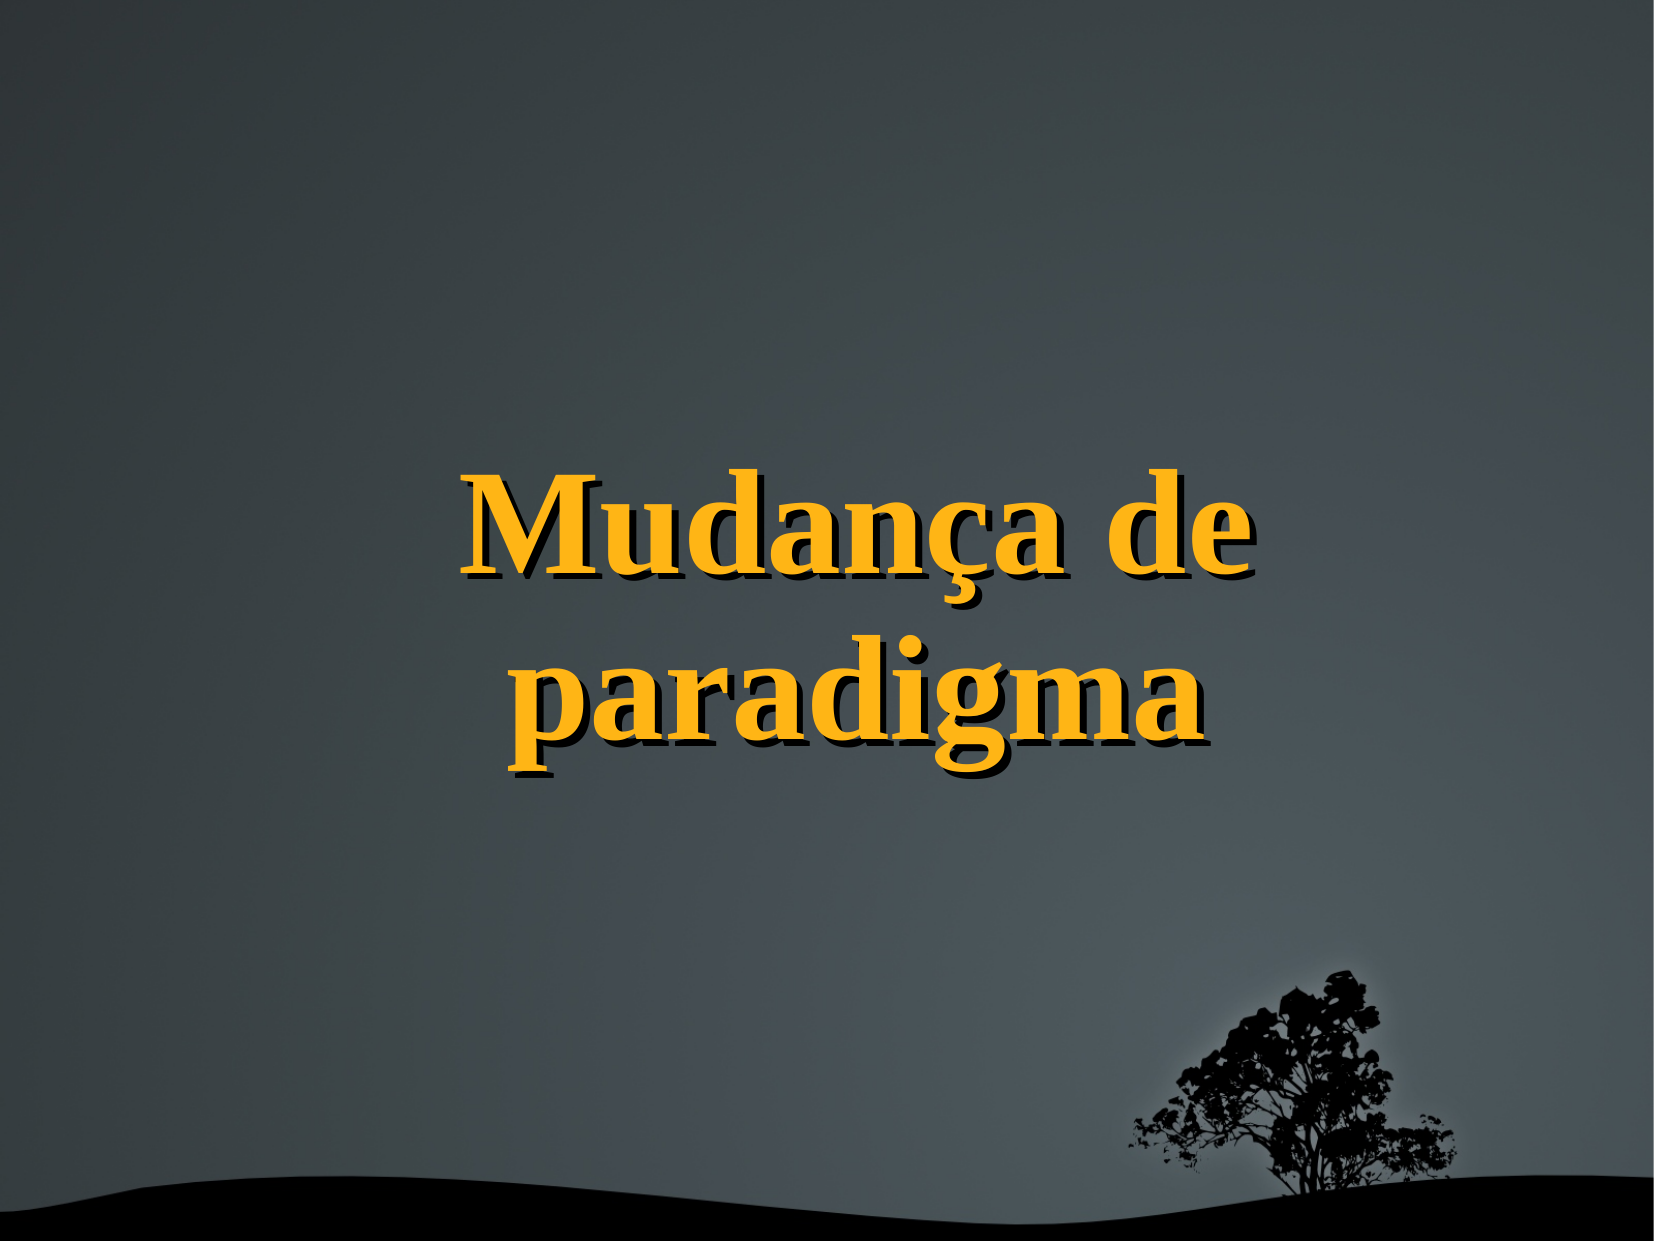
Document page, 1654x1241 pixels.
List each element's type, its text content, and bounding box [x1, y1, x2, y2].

title Mudança de paradigma [112, 410, 1601, 801]
picture [0, 0, 1654, 1241]
